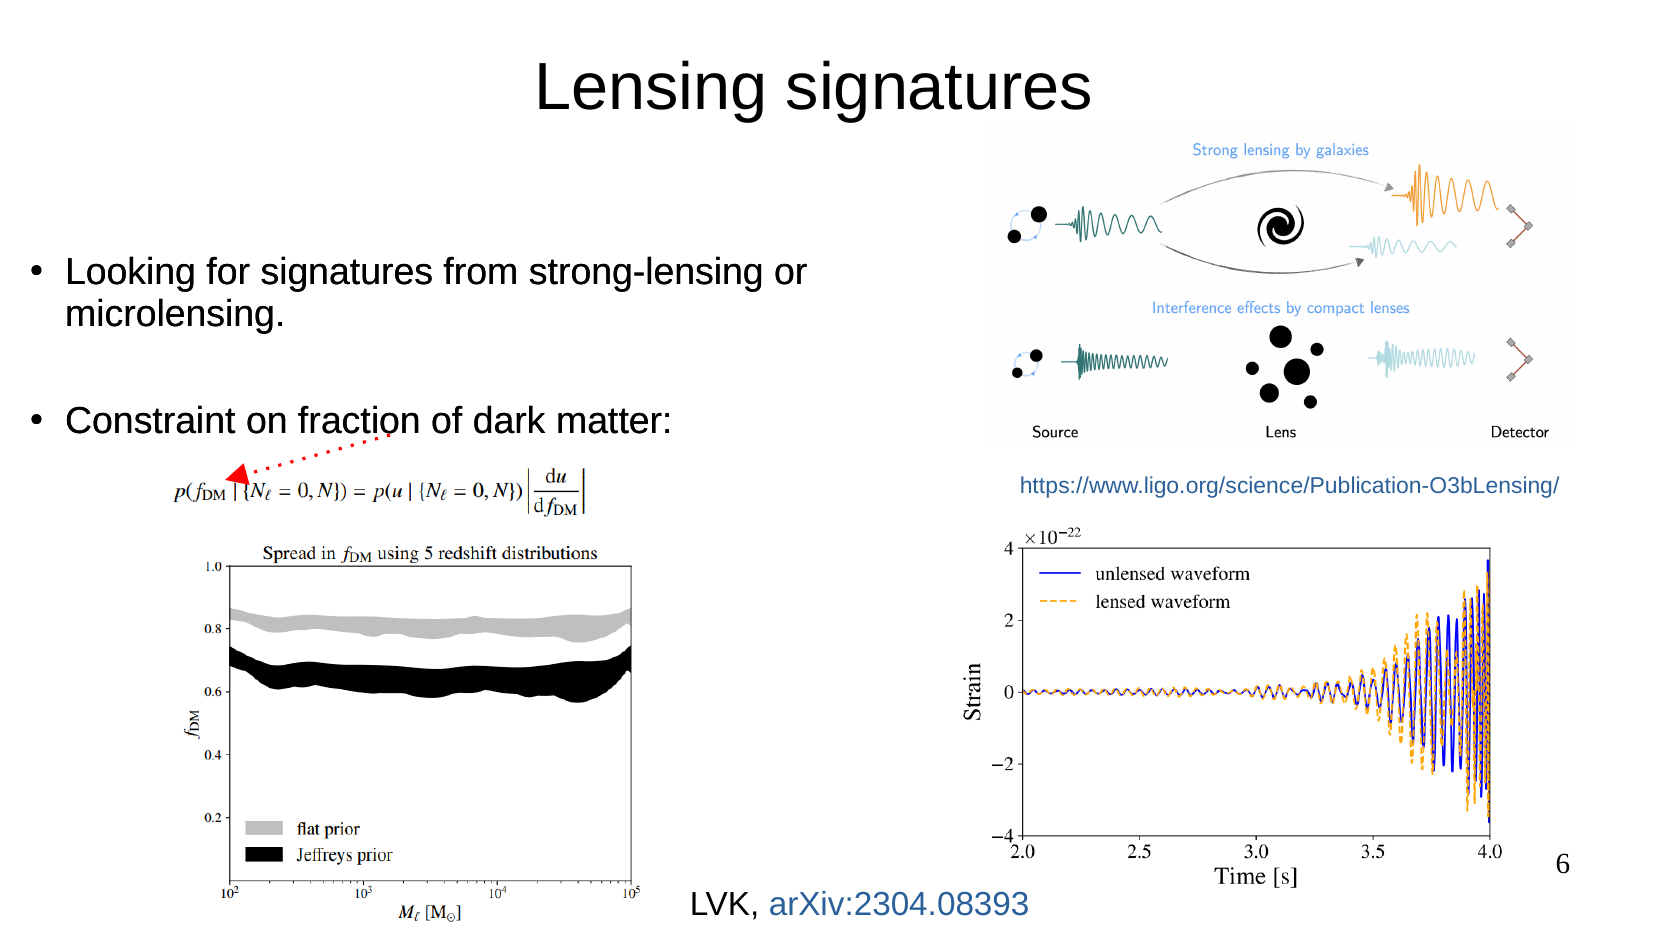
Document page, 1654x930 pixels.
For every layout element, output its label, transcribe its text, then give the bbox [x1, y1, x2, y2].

picture [960, 509, 1514, 892]
picture [990, 119, 1571, 447]
text_box https://www.ligo.org/science/Publication-O3bLensing/ [1005, 465, 1576, 506]
title Lensing signatures [82, 37, 1546, 135]
text_box LVK, arXiv:2304.08393 [675, 878, 1045, 930]
picture [180, 539, 649, 924]
text_box Looking for signatures from strong-lensing or microlensing. Constraint on fraction of dark matter: [15, 243, 886, 856]
